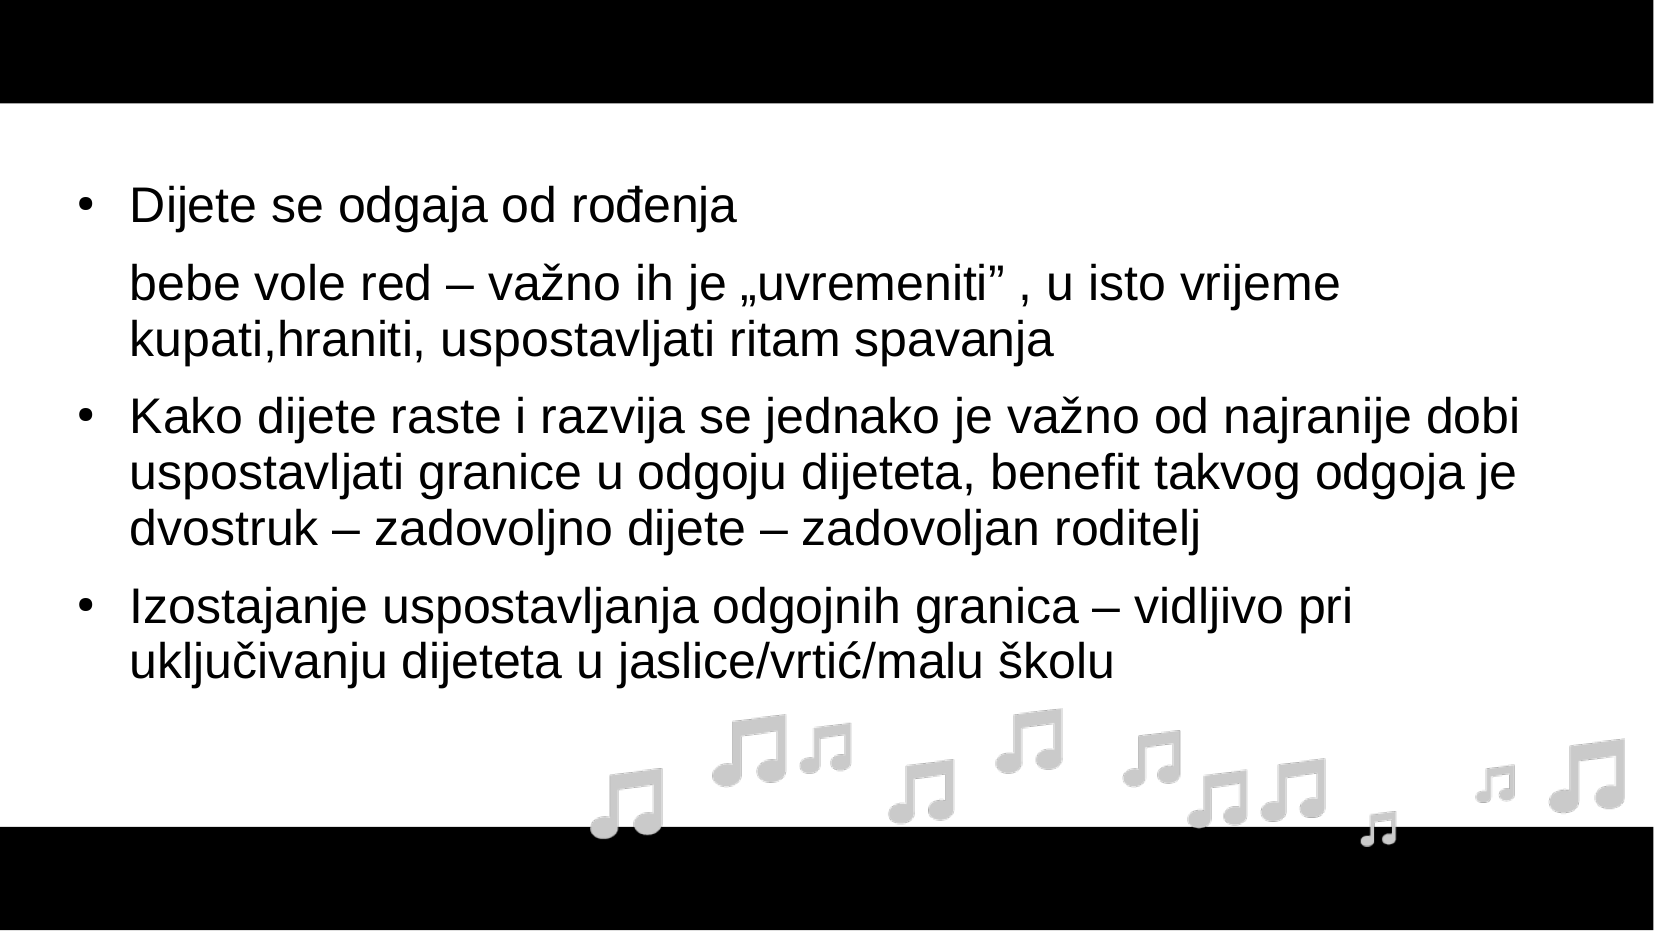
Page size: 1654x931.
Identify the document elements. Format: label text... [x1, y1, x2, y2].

list Dijete se odgaja od rođenja bebe vole red – važno ih je „uvremeniti” , u isto vrijeme kupati,hraniti, uspostavljati ritam spavanja Kako dijete raste i razvija se jednako je važno od najranije dobi uspostavljati granice u odgoju dijeteta, benefit takvog odgoja je dvostruk – zadovoljno dijete – zadovoljan roditelj Izostajanje uspostavljanja odgojnih granica – vidljivo pri uključivanju dijeteta u jaslice/vrtić/malu školu [59, 177, 1595, 768]
